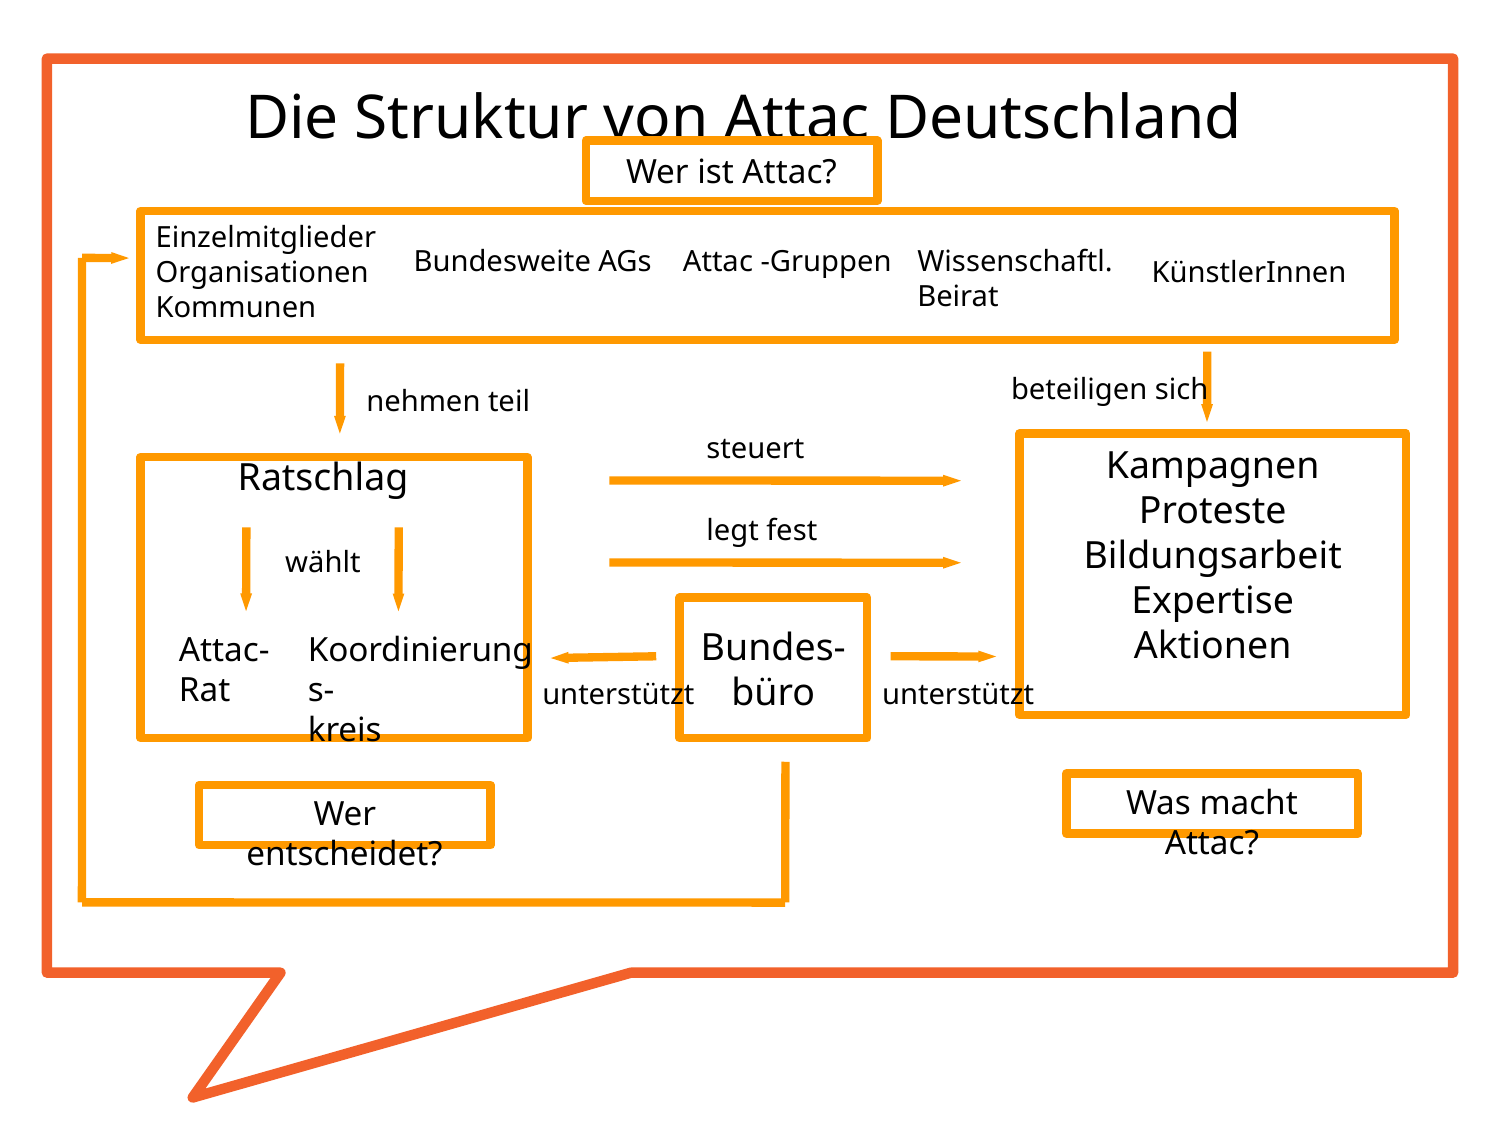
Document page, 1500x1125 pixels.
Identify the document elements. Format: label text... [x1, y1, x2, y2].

text_box Wer ist Attac? [586, 141, 877, 201]
text_box Kampagnen Proteste Bildungsarbeit Expertise Aktionen [1020, 434, 1406, 715]
text_box Attac -Gruppen [667, 234, 902, 285]
title Die Struktur von Attac Deutschland [58, 70, 1430, 129]
text_box nehmen teil [351, 375, 551, 426]
text_box Koordinierungs- kreis [317, 621, 551, 717]
text_box Bundes-büro [680, 598, 867, 738]
text_box Einzelmitglieder Organisationen Kommunen [140, 210, 493, 333]
text_box Was macht Attac? [1066, 773, 1358, 834]
text_box Attac-Rat [164, 621, 317, 717]
text_box Bundesweite AGs [398, 234, 667, 285]
text_box steuert [691, 421, 891, 473]
text_box beteiligen sich [996, 363, 1243, 414]
text_box Wissenschaftl. Beirat [902, 234, 1161, 321]
text_box Ratschlag wählt [222, 445, 446, 587]
text_box unterstützt [867, 667, 1067, 719]
text_box legt fest [691, 503, 891, 555]
text_box unterstützt [527, 667, 727, 719]
text_box KünstlerInnen [1136, 246, 1418, 297]
text_box Wer entscheidet? [199, 785, 491, 845]
